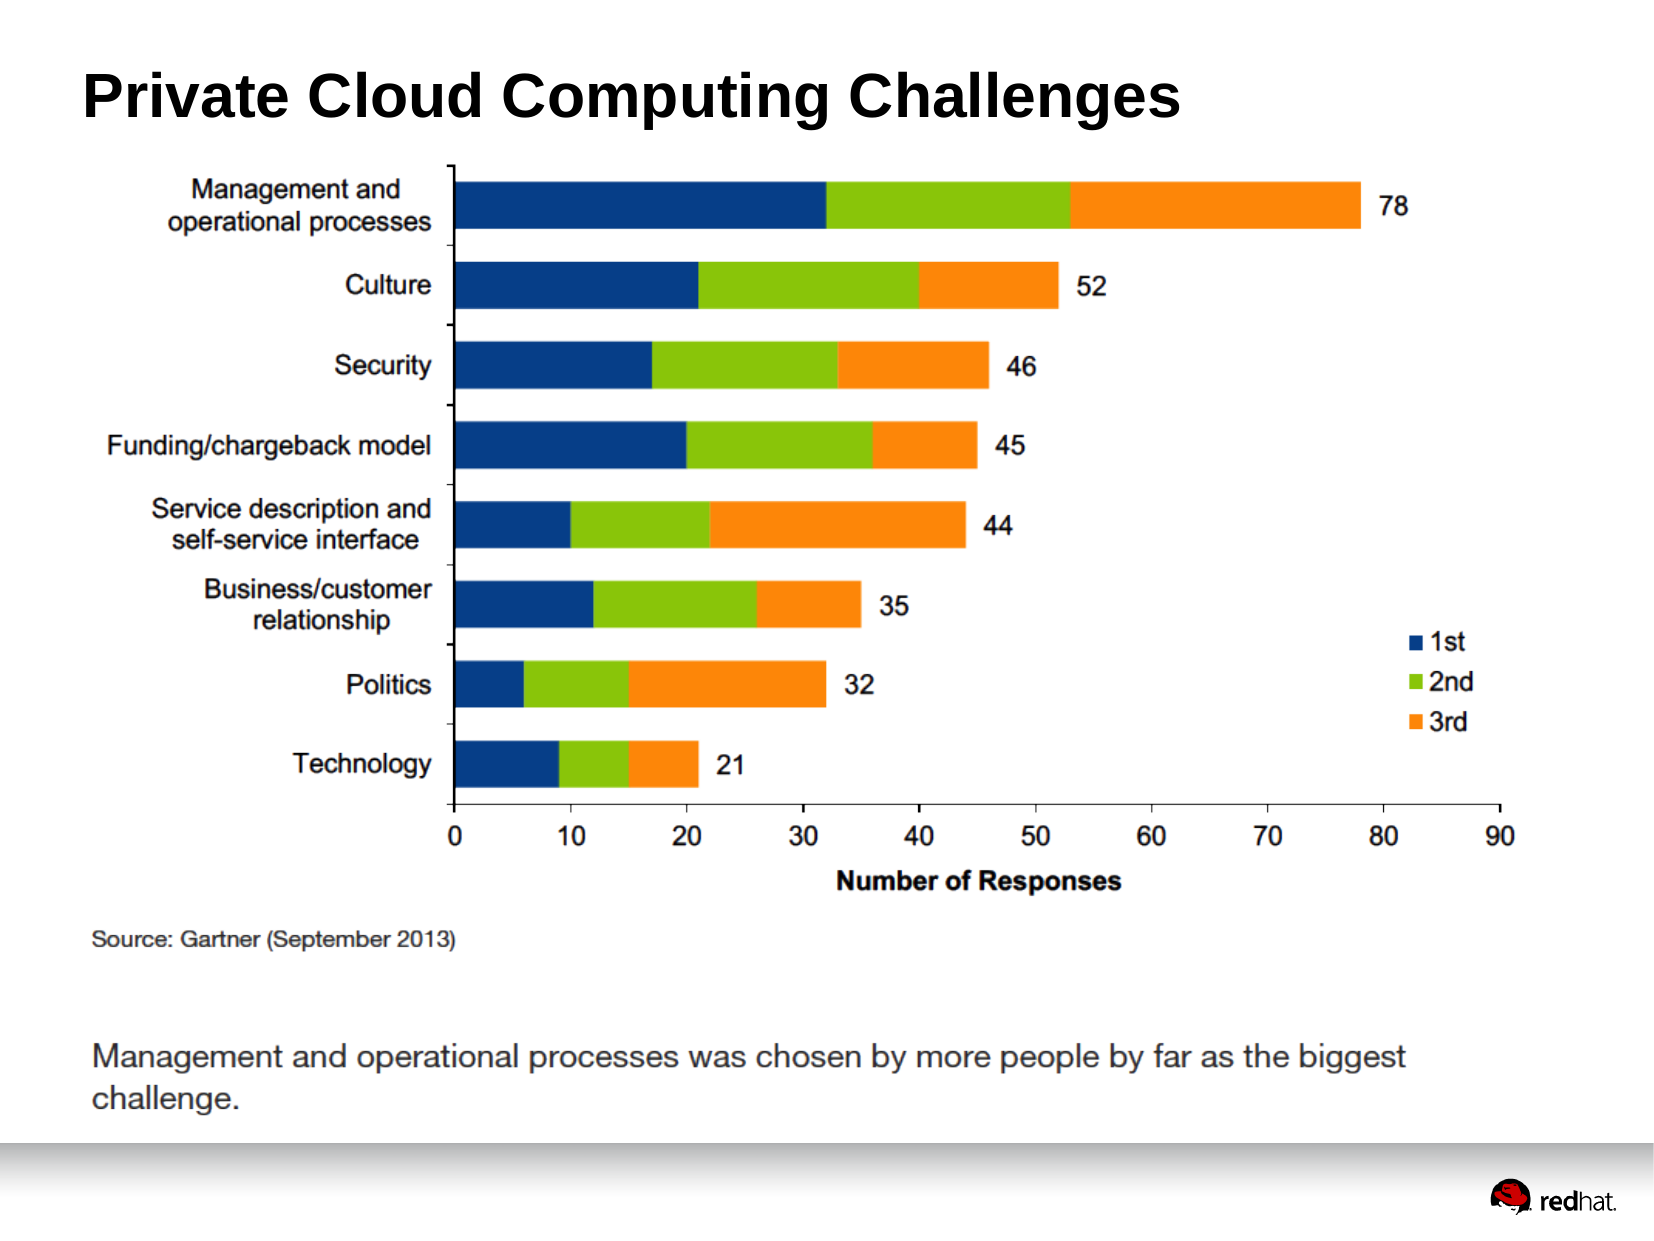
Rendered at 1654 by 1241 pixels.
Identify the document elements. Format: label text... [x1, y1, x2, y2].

title Private Cloud Computing Challenges [82, 9, 1430, 150]
picture [0, 1143, 1654, 1241]
picture [42, 150, 1587, 1125]
